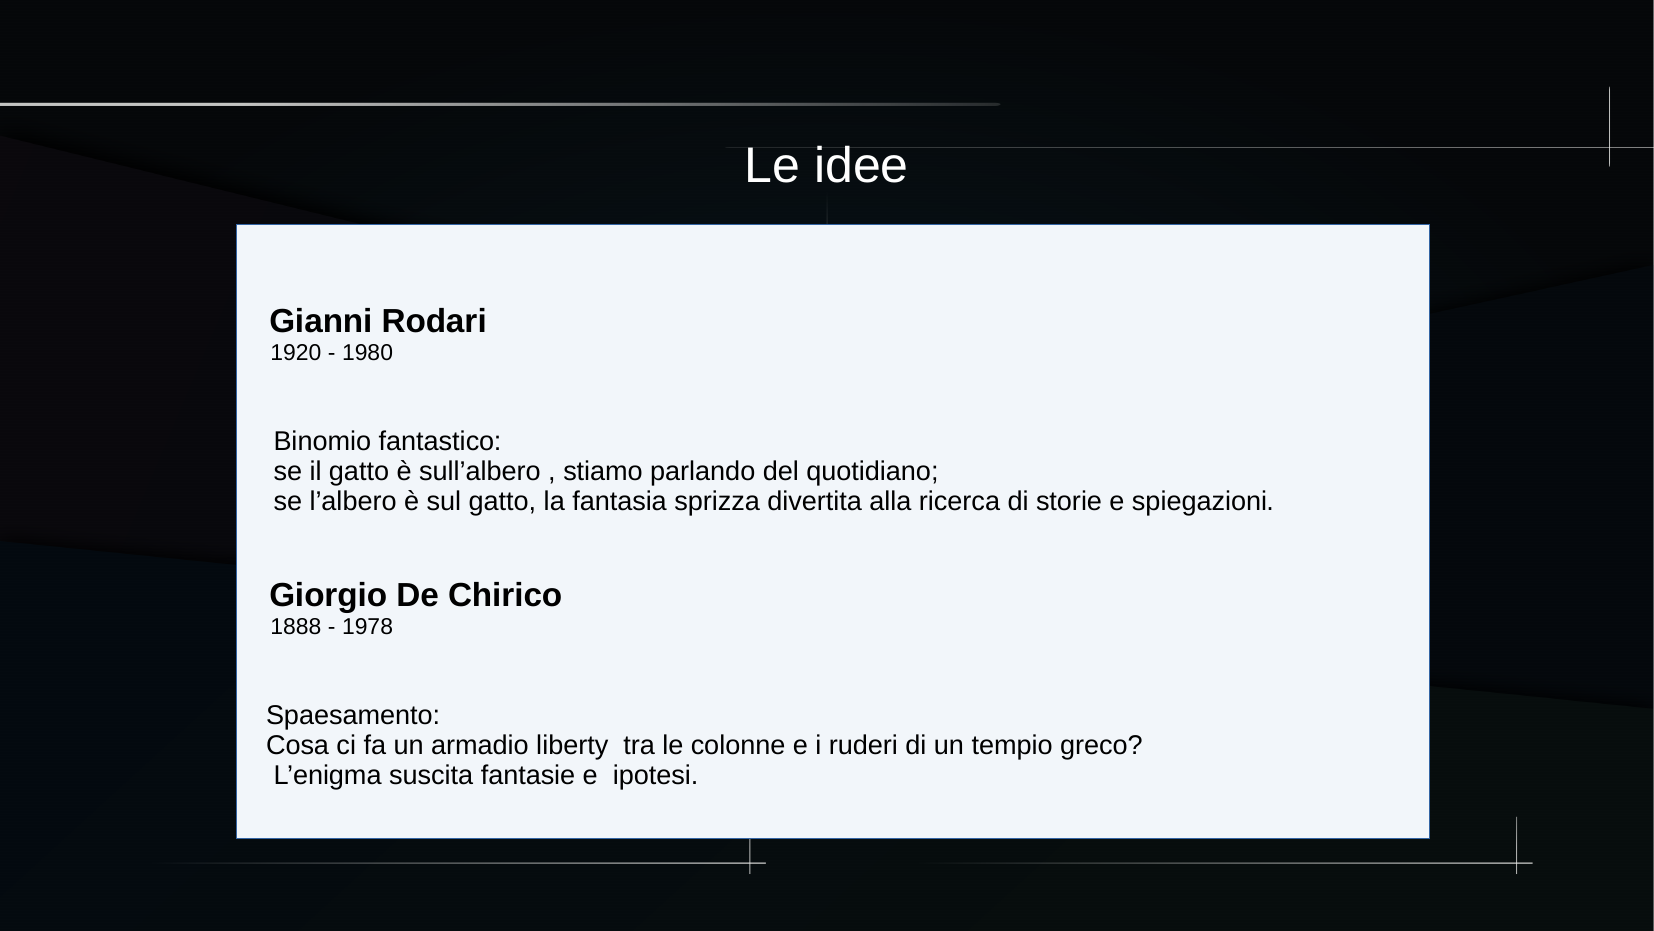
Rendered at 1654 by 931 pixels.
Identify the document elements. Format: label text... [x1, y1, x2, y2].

picture [0, 0, 1654, 931]
text_box Le idee [472, 129, 1182, 201]
text_box Gianni Rodari 1920 - 1980 Binomio fantastico: se il gatto è sull’albero , stiamo parlando del quotidiano; se l’albero è sul gatto, la fantasia sprizza divertita alla ricerca di storie e spiegazioni. Giorgio De Chirico 1888 - 1978 Spaesamento: Cosa ci fa un armadio liberty tra le colonne e i ruderi di un tempio greco? L’enigma suscita fantasie e ipotesi. [236, 224, 1430, 839]
